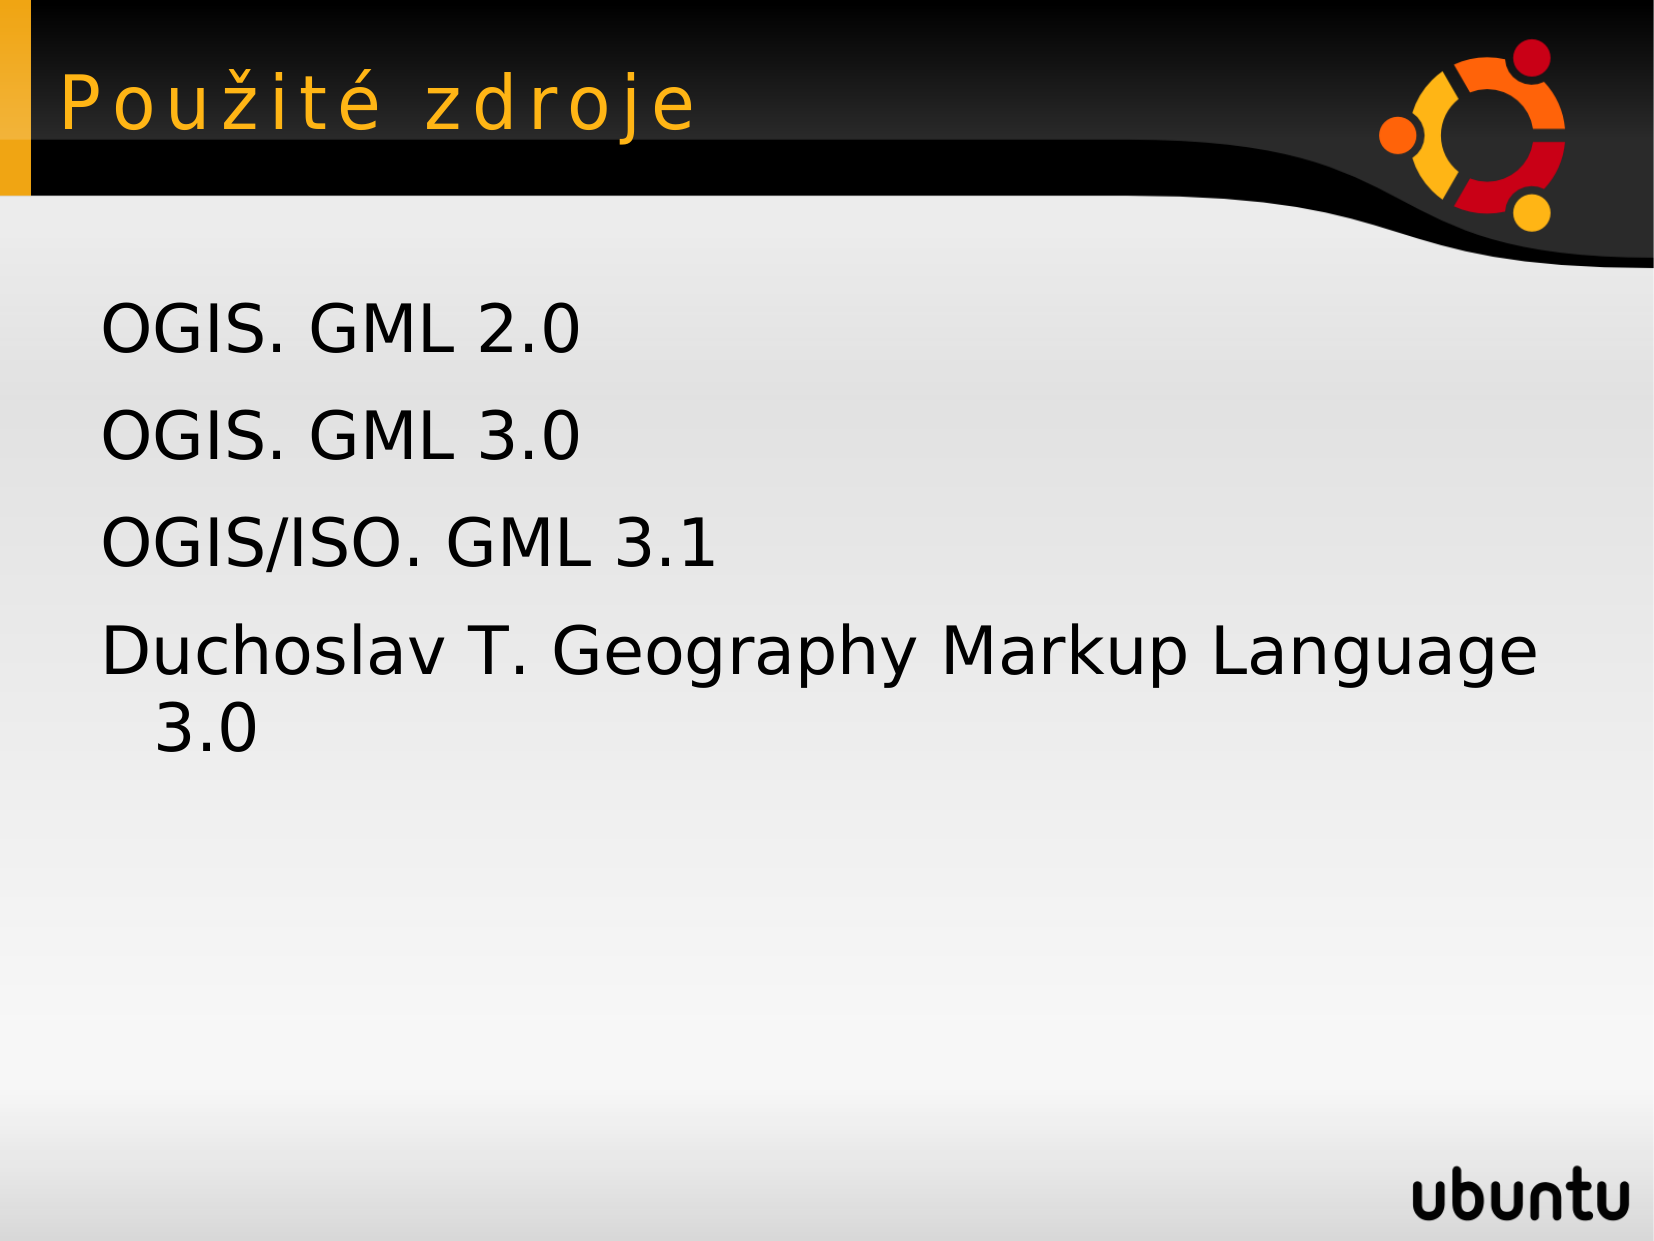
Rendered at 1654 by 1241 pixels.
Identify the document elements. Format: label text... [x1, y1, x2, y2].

picture [0, 0, 1654, 1241]
list OGIS. GML 2.0 OGIS. GML 3.0 OGIS/ISO. GML 3.1 Duchoslav T. Geography Markup Language 3.0 [82, 290, 1571, 1109]
title Použité zdroje [59, 29, 1270, 178]
